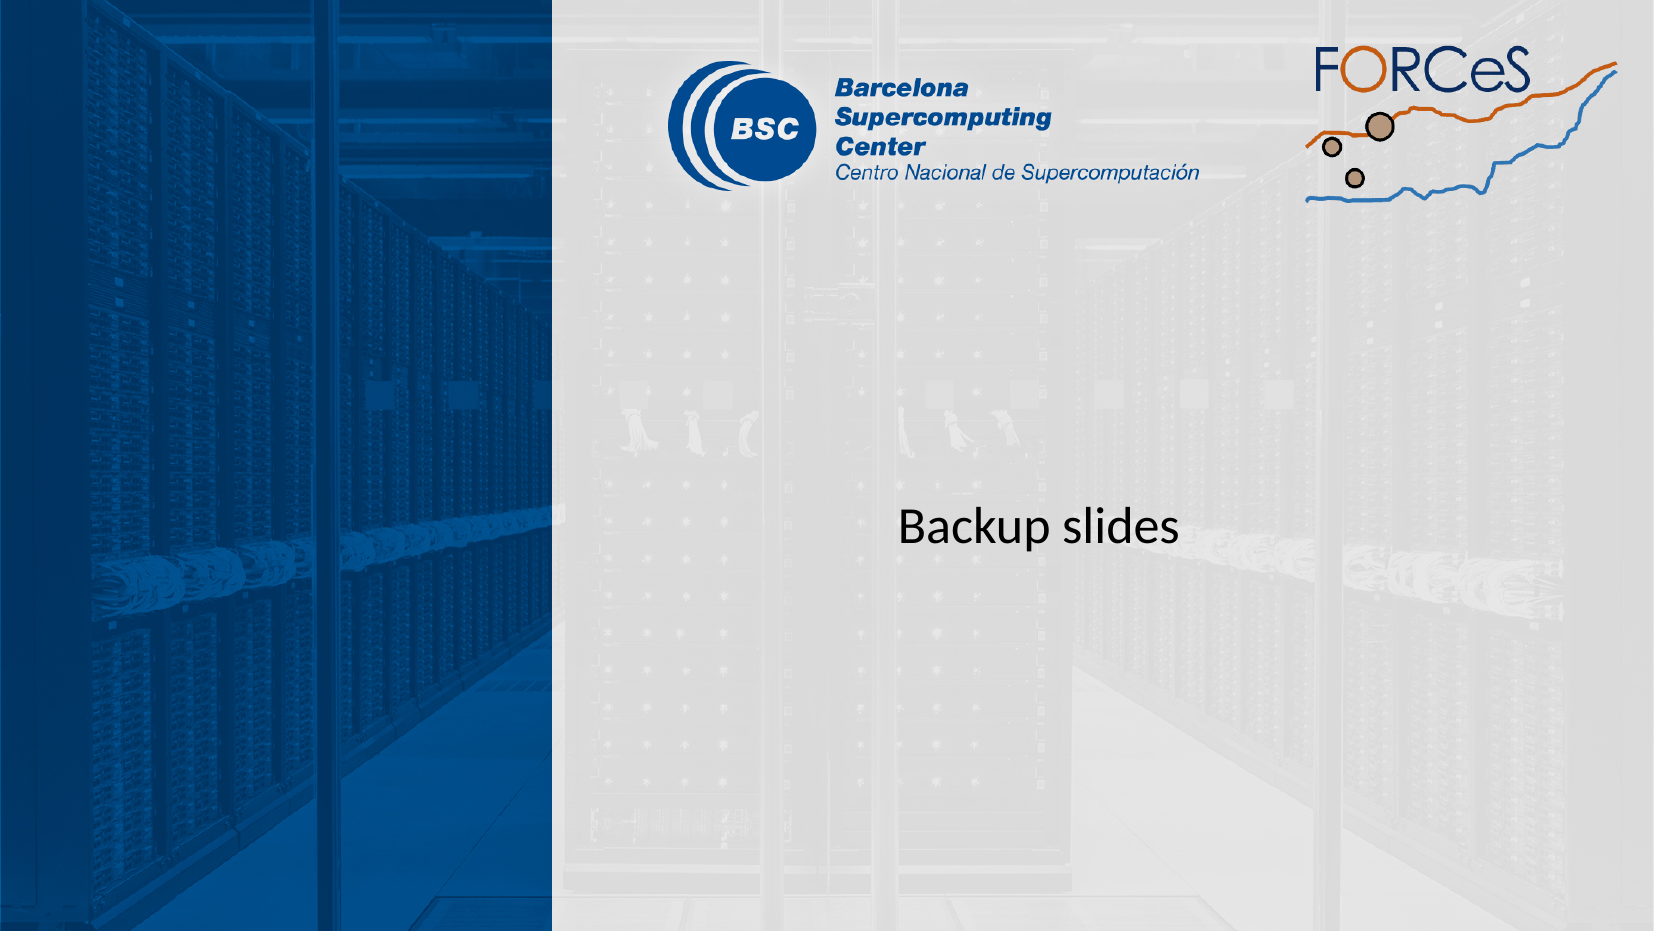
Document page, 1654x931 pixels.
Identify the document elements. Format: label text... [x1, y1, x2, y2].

text_box Backup slides [560, 484, 1517, 649]
picture [0, 0, 1654, 931]
